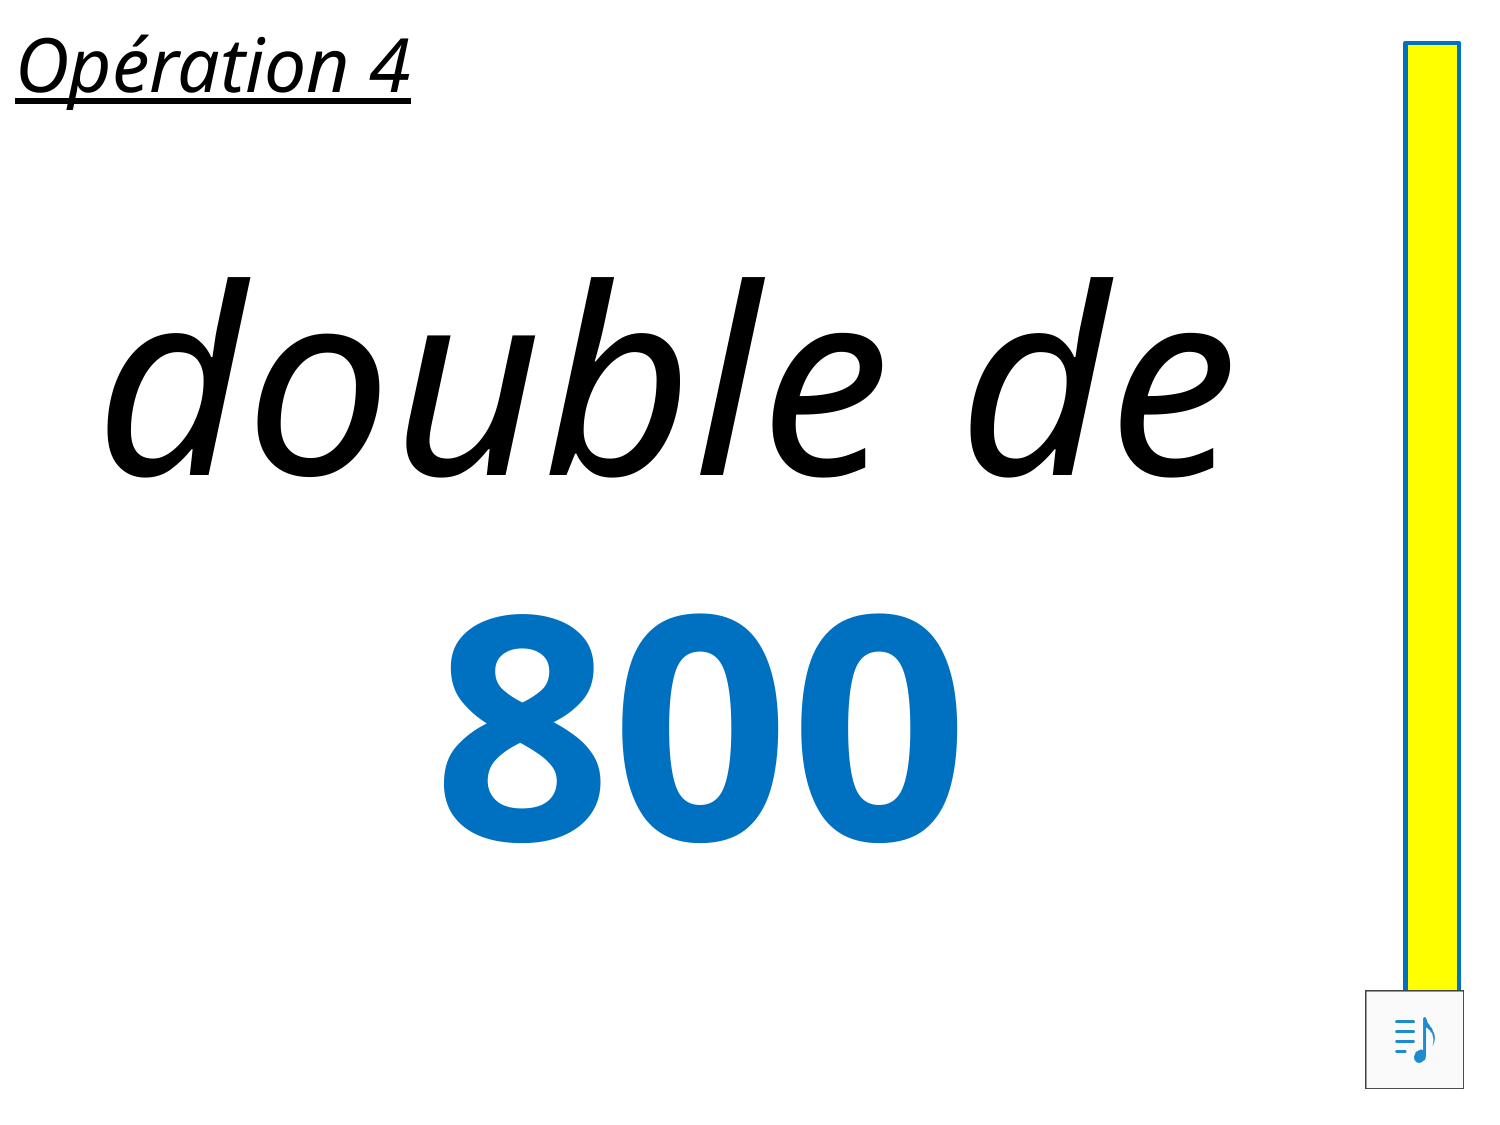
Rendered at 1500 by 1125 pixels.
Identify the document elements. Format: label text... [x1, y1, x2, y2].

text_box double de 800 [0, 207, 1403, 911]
title Opération 4 [0, 0, 502, 126]
text_box [1364, 42, 1465, 1090]
